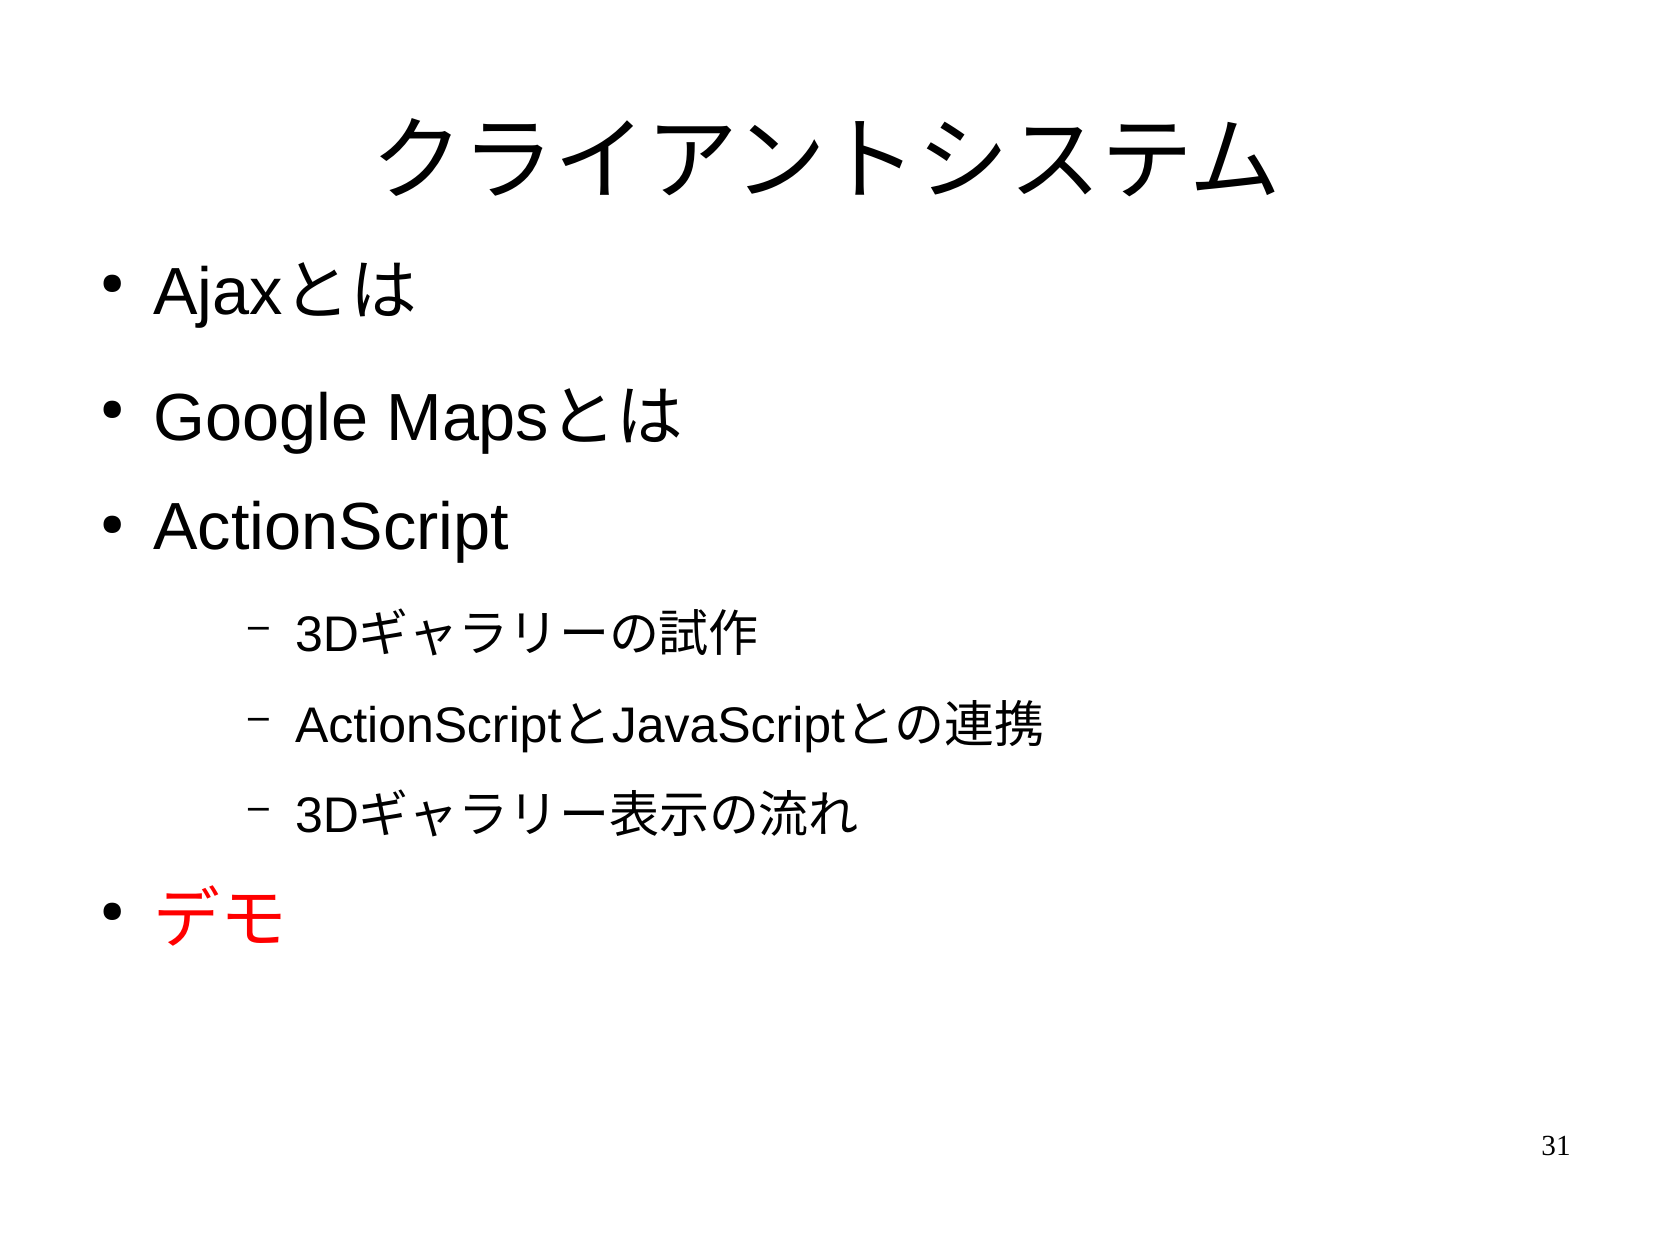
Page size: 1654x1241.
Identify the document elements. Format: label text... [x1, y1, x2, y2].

title クライアントシステム [82, 56, 1571, 237]
list Ajaxとは Google Mapsとは ActionScript 3Dギャラリーの試作 ActionScriptとJavaScriptとの連携 3Dギャラリー表示の流れ デモ [82, 237, 1571, 1041]
